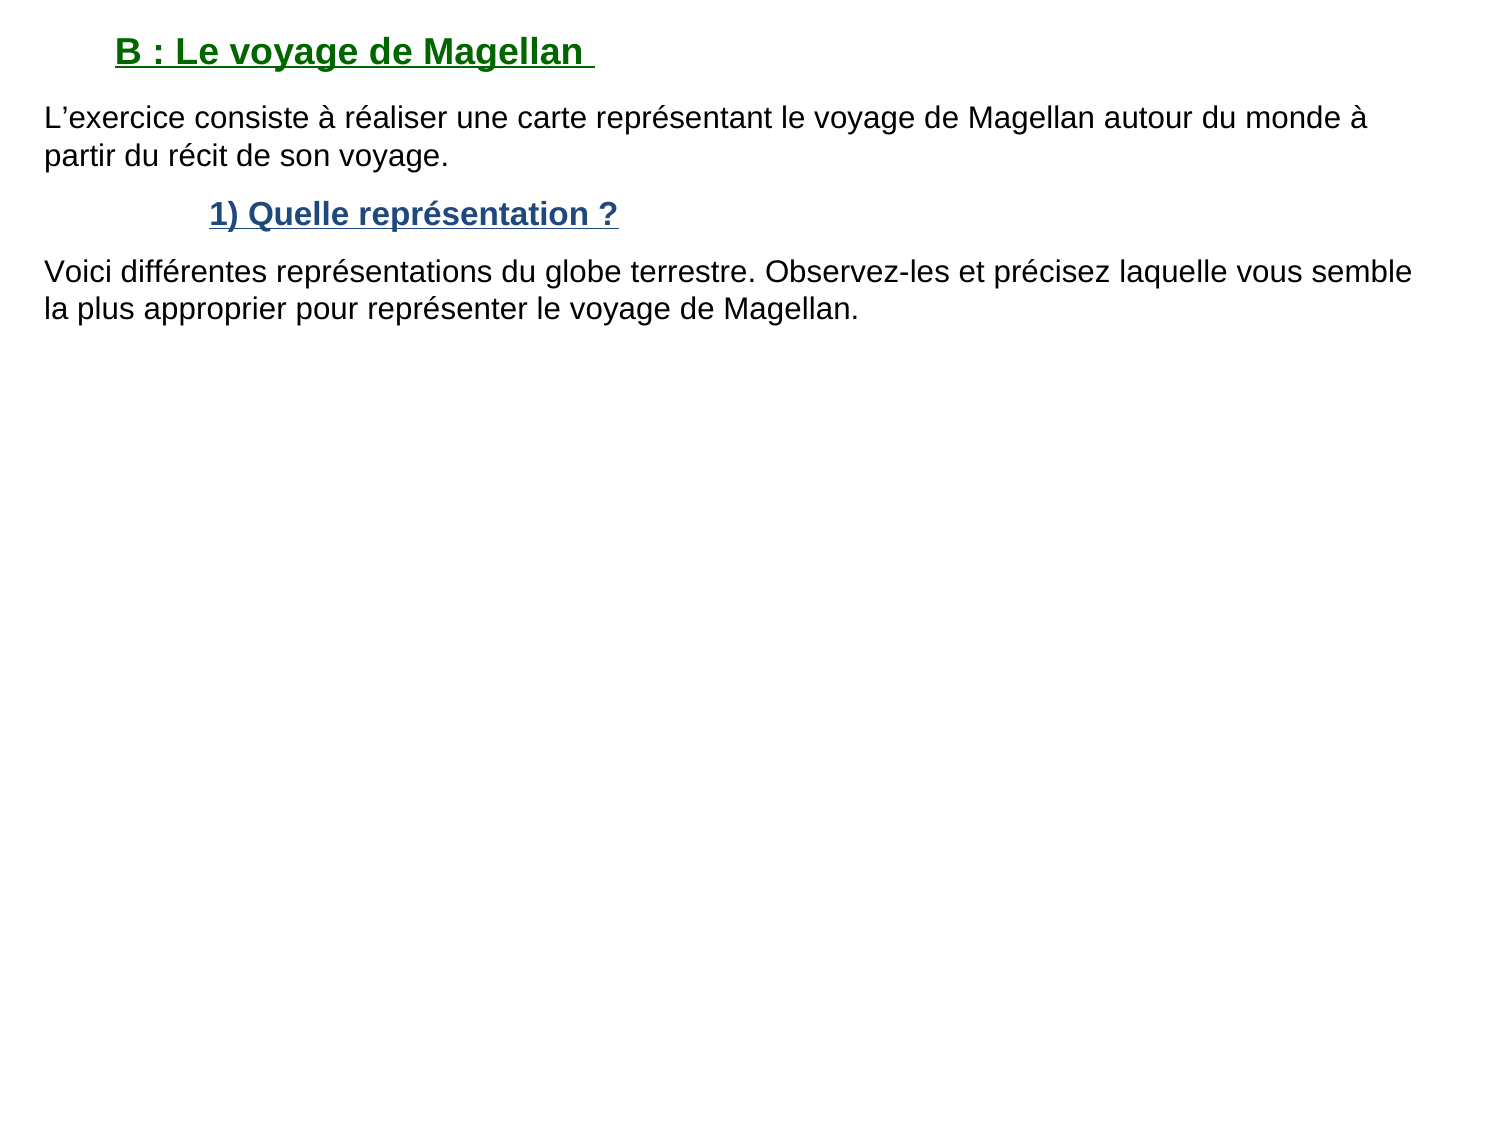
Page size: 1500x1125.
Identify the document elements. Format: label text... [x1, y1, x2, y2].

text_box L’exercice consiste à réaliser une carte représentant le voyage de Magellan autour du monde à partir du récit de son voyage. [29, 90, 1447, 181]
text_box Voici différentes représentations du globe terrestre. Observez-les et précisez laquelle vous semble la plus approprier pour représenter le voyage de Magellan. [29, 243, 1436, 334]
text_box B : Le voyage de Magellan [100, 18, 798, 80]
text_box 1) Quelle représentation ? [194, 184, 644, 240]
